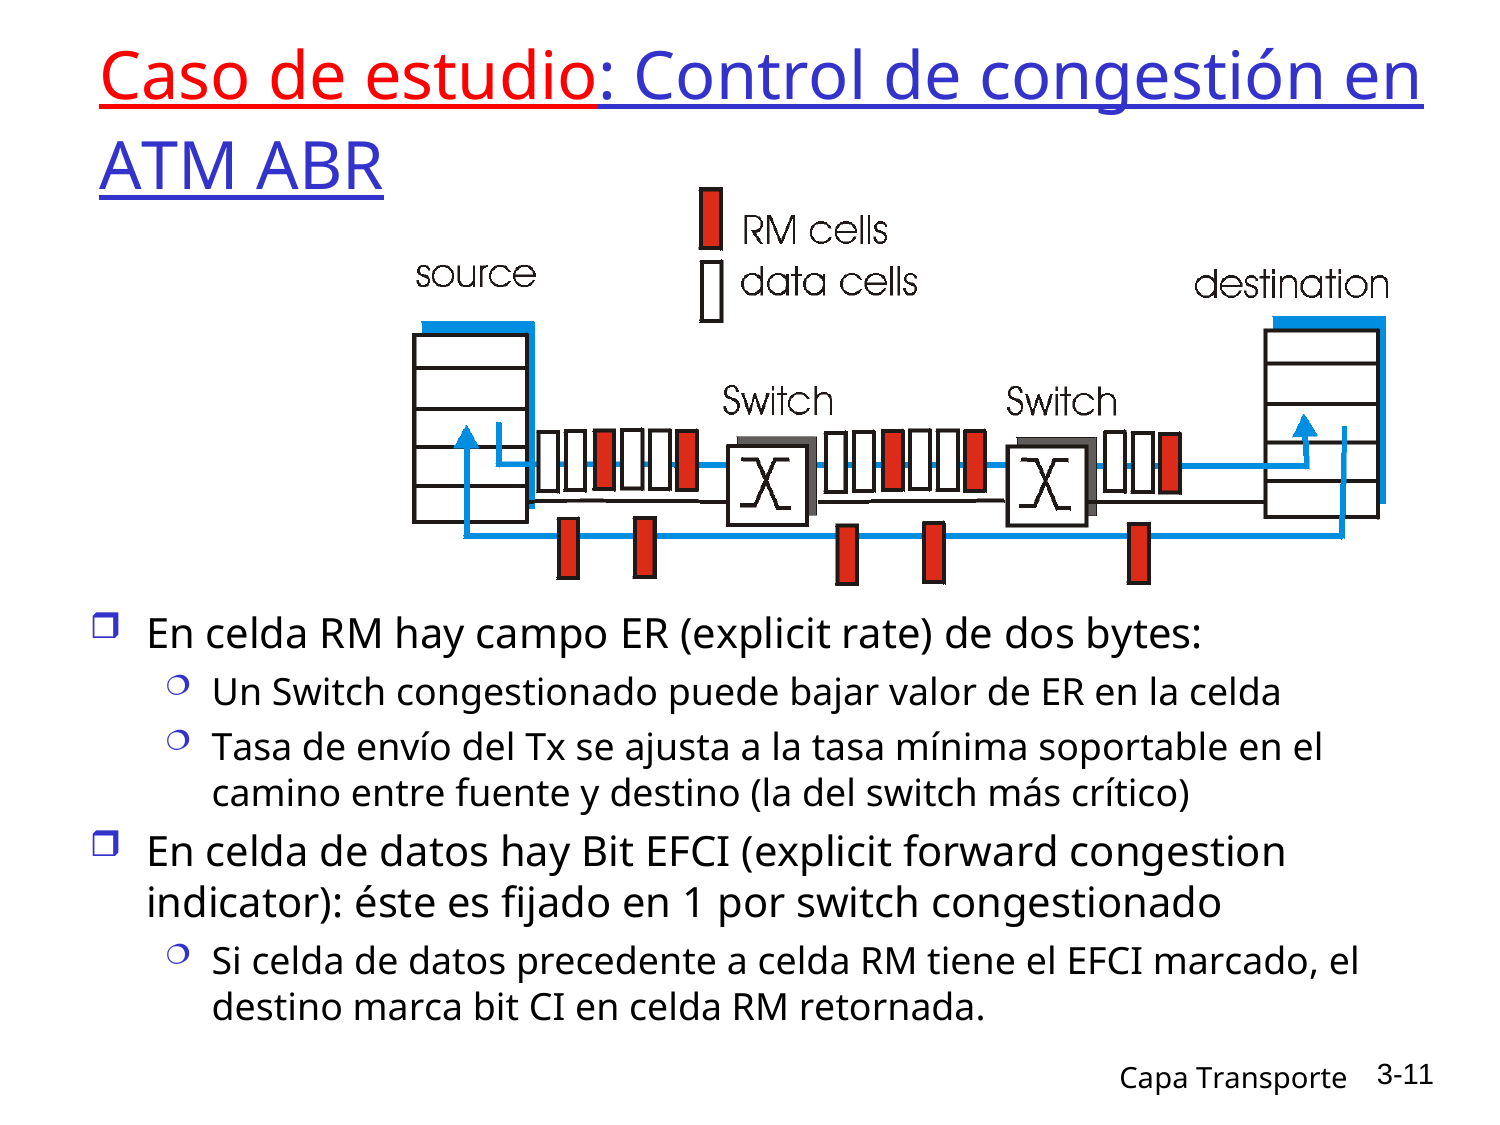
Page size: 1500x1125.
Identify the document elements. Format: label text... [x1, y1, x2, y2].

picture [412, 213, 1388, 586]
list En celda RM hay campo ER (explicit rate) de dos bytes: Un Switch congestionado puede bajar valor de ER en la celda Tasa de envío del Tx se ajusta a la tasa mínima soportable en el camino entre fuente y destino (la del switch más crítico) En celda de datos hay Bit EFCI (explicit forward congestion indicator): éste es fijado en 1 por switch congestionado Si celda de datos precedente a celda RM tiene el EFCI marcado, el destino marca bit CI en celda RM retornada. [75, 600, 1396, 1010]
title Caso de estudio: Control de congestión en ATM ABR [84, 24, 1463, 213]
